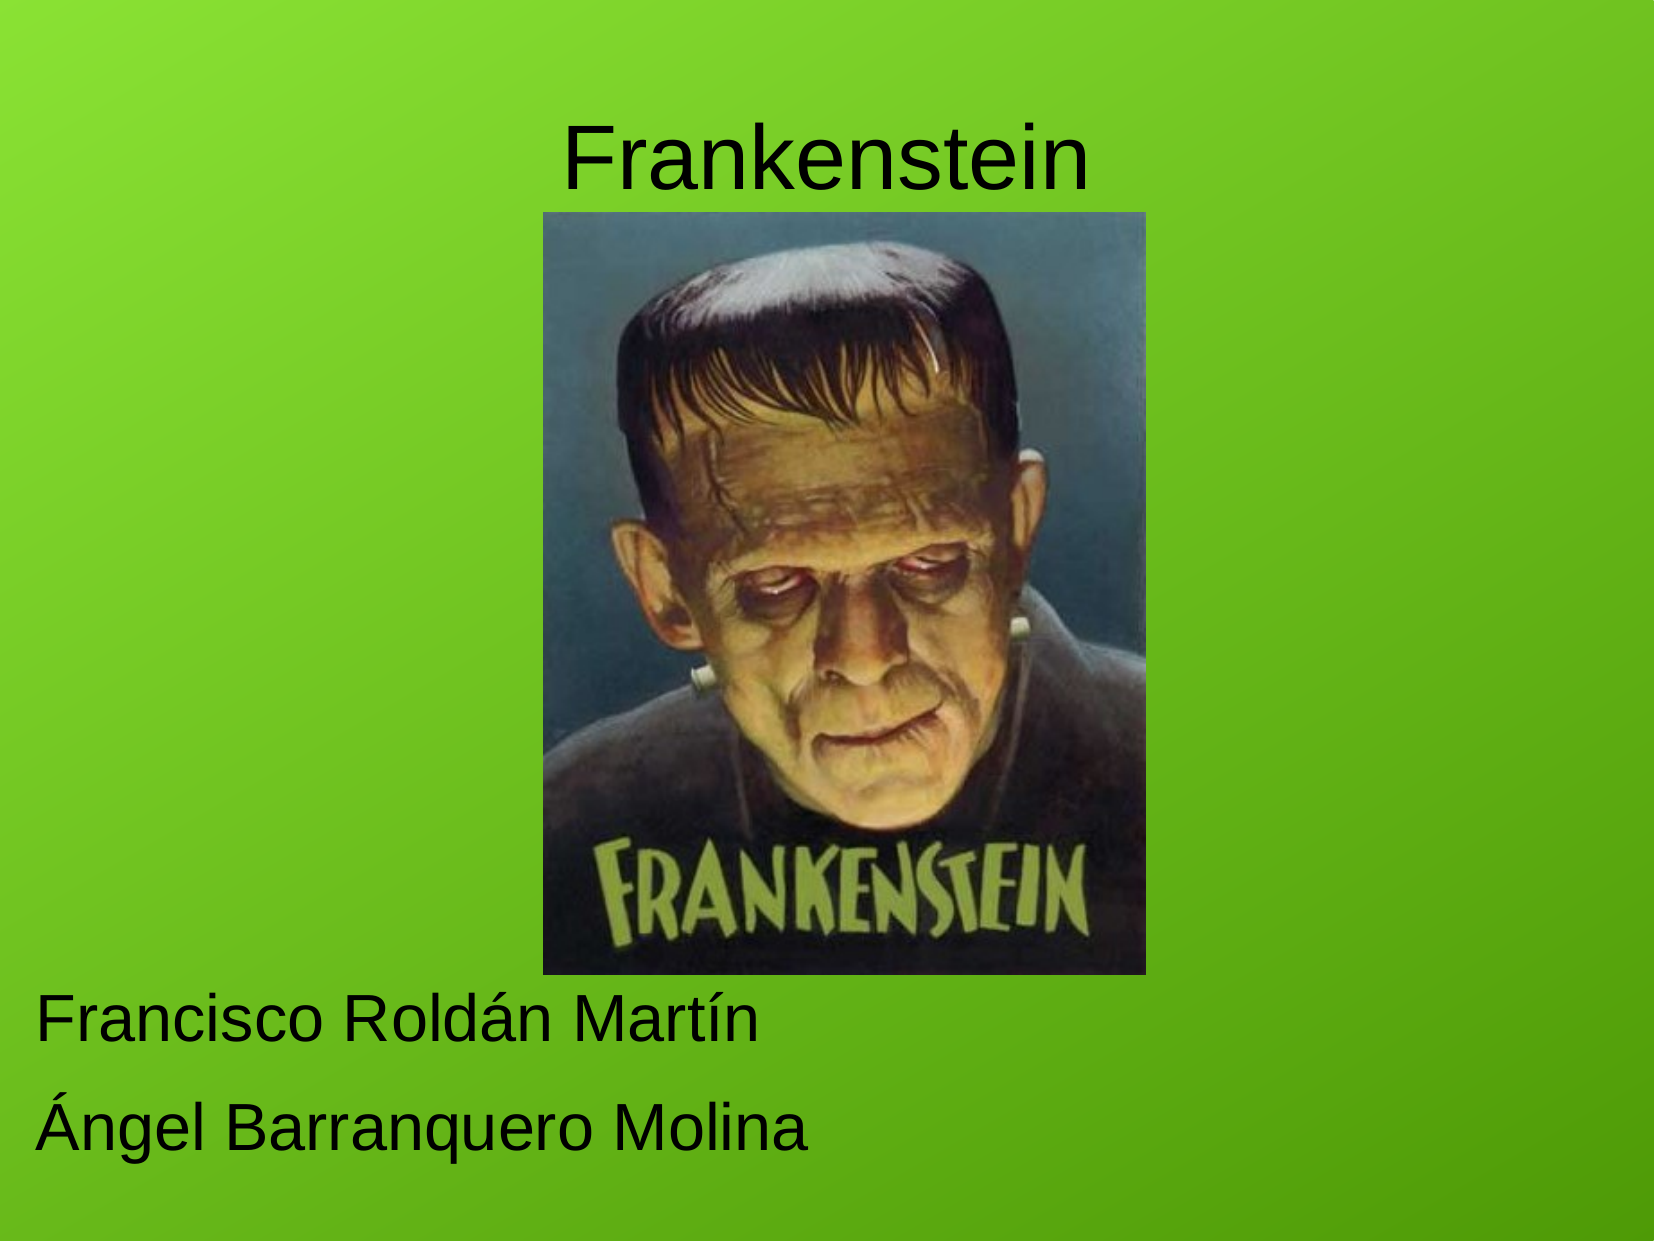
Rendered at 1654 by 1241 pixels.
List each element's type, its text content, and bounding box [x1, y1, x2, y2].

picture [543, 212, 1146, 975]
title Frankenstein [82, 49, 1571, 257]
list Francisco Roldán Martín Ángel Barranquero Molina [35, 974, 839, 1241]
